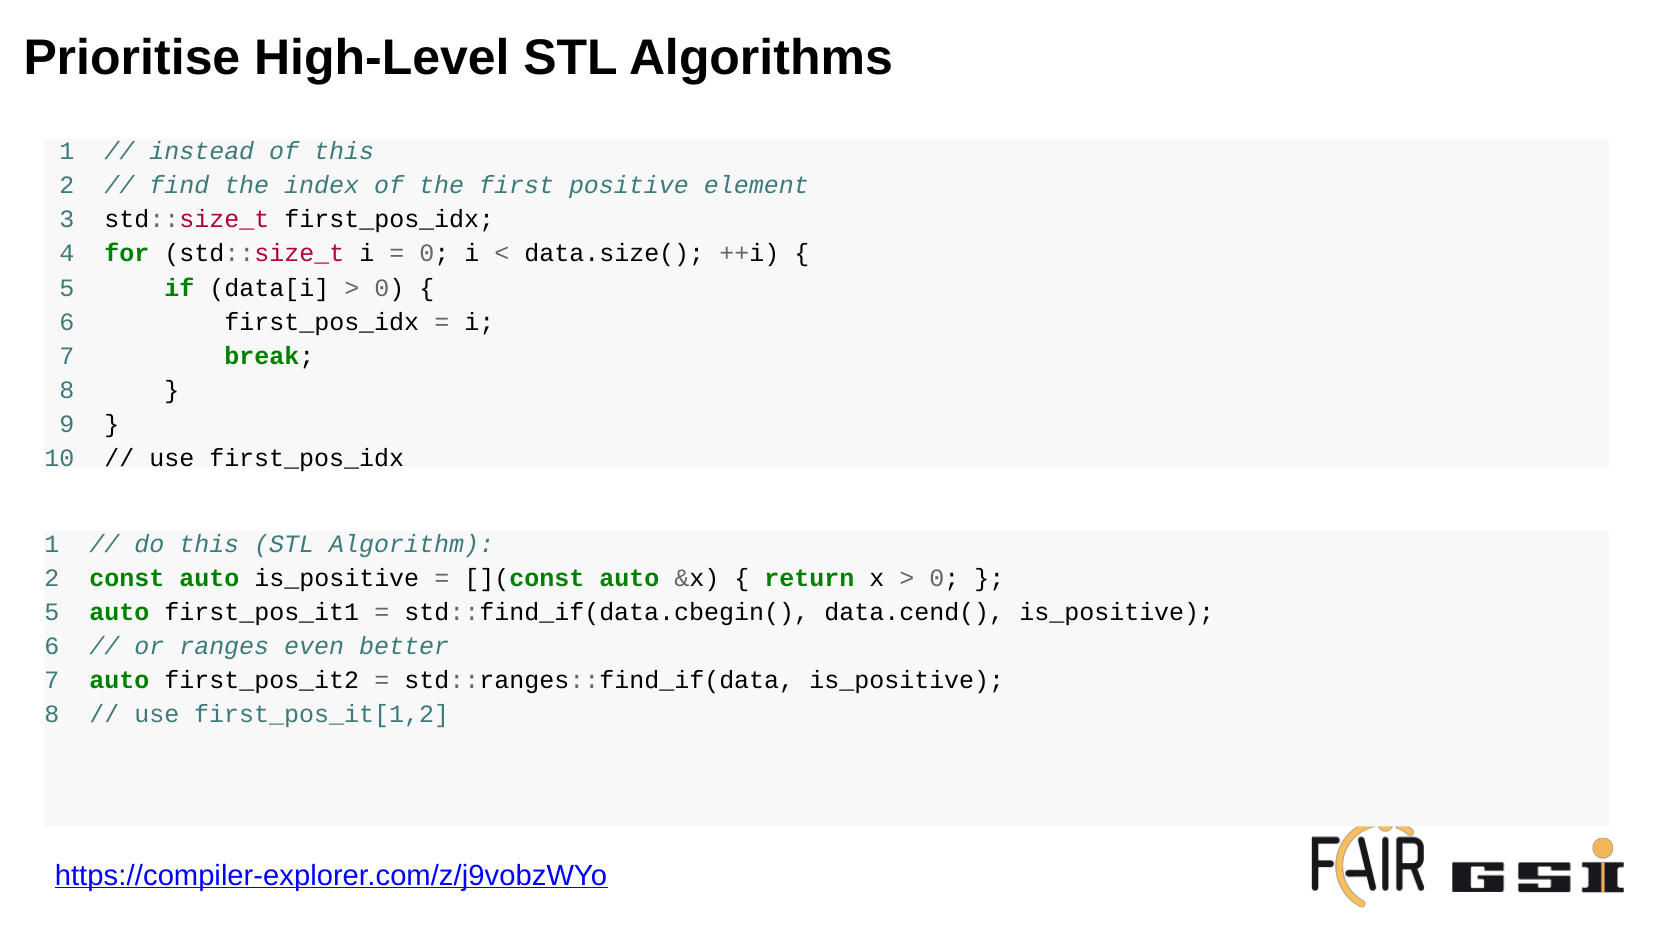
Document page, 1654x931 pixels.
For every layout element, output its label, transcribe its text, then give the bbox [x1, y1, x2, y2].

title Prioritise High-Level STL Algorithms [23, 29, 1638, 119]
text_box https://compiler-explorer.com/z/j9vobzWYo [40, 851, 783, 908]
picture [1311, 827, 1426, 910]
list 1 // do this (STL Algorithm): 2 const auto is_positive = [](const auto &x) { return x > 0; }; 5 auto first_pos_it1 = std::find_if(data.cbegin(), data.cend(), is_positive); 6 // or ranges even better 7 auto first_pos_it2 = std::ranges::find_if(data, is_positive); 8 // use first_pos_it[1,2] [44, 531, 1610, 827]
list 1 // instead of this 2 // find the index of the first positive element 3 std::size_t first_pos_idx; 4 for (std::size_t i = 0; i < data.size(); ++i) { 5 if (data[i] > 0) { 6 first_pos_idx = i; 7 break; 8 } 9 } 10 // use first_pos_idx [44, 138, 1610, 467]
picture [1451, 836, 1626, 895]
